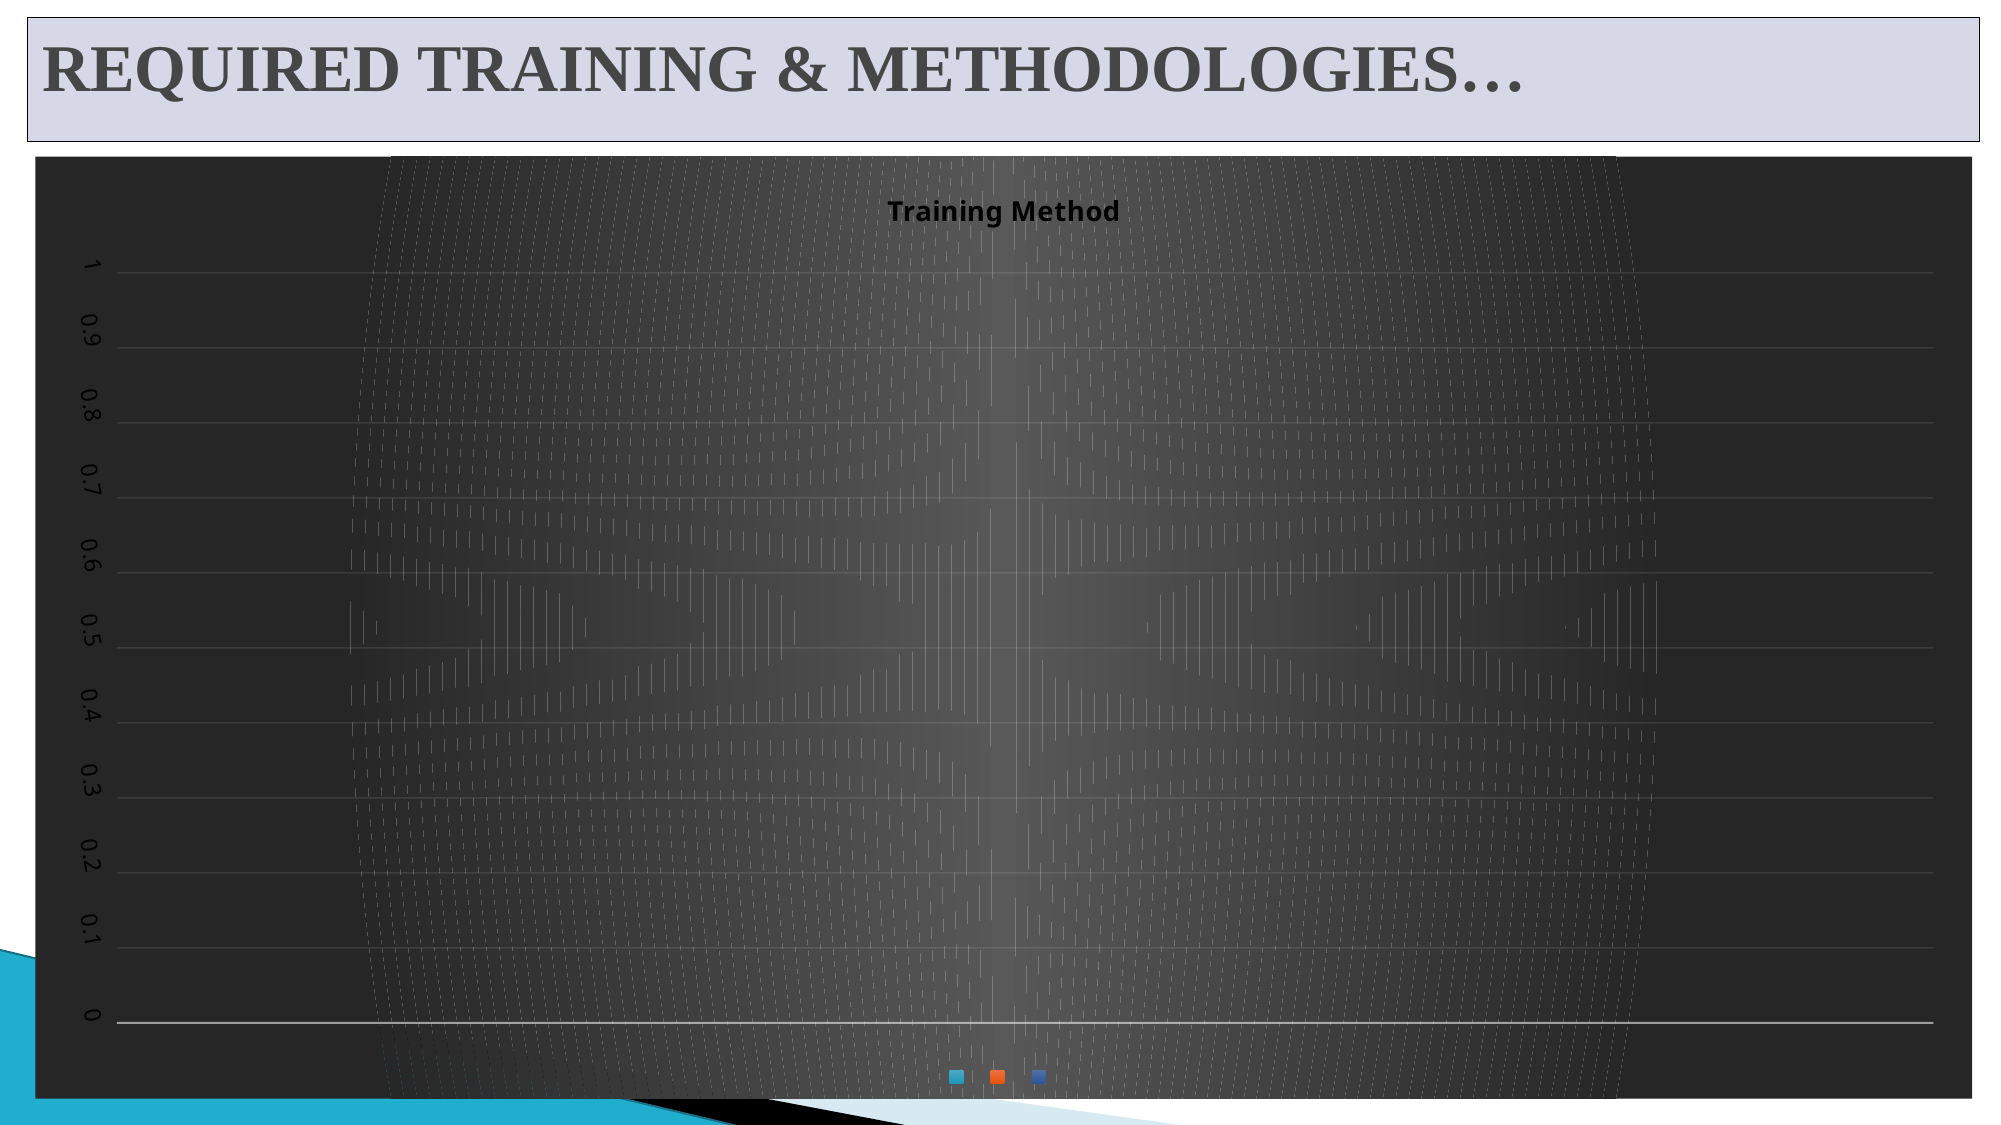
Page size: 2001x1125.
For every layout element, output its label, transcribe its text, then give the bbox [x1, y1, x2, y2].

chart [35, 156, 1973, 1099]
title REQUIRED TRAINING & METHODOLOGIES… [27, 17, 1980, 142]
